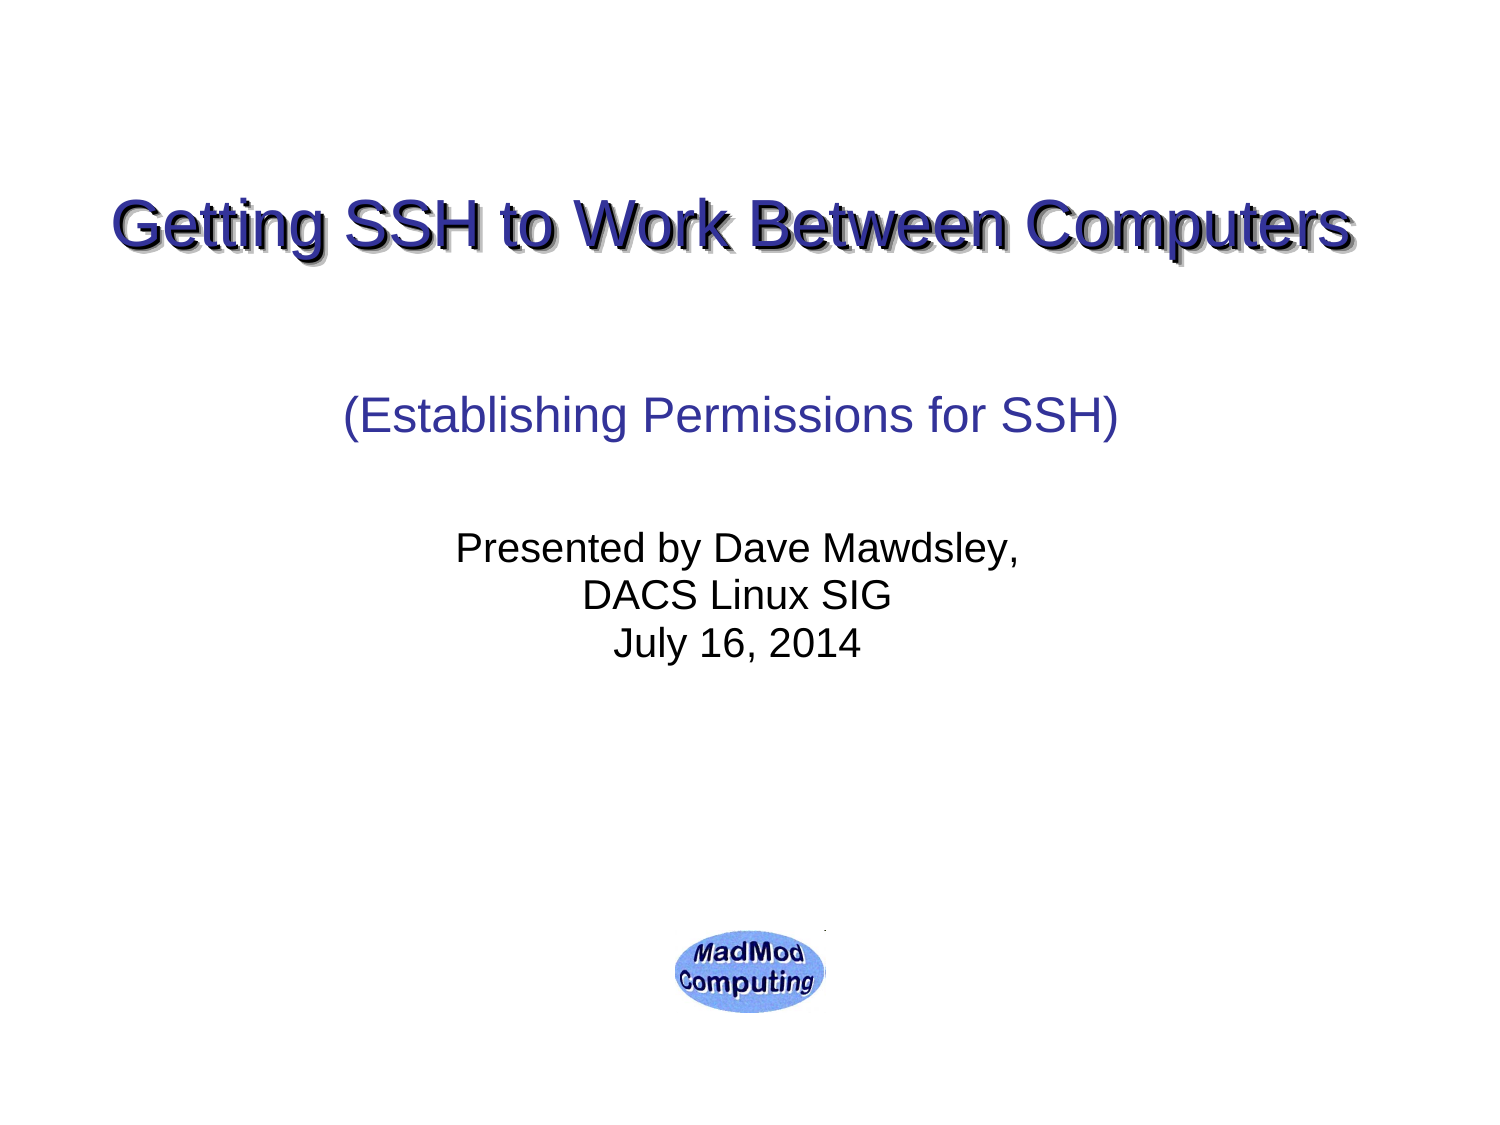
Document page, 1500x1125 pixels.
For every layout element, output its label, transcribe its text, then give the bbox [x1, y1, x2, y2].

picture [675, 930, 826, 1013]
text_box (Establishing Permissions for SSH) [149, 375, 1313, 451]
subtitle Presented by Dave Mawdsley, DACS Linux SIG July 16, 2014 [312, 525, 1088, 693]
title Getting SSH to Work Between Computers [37, 162, 1426, 284]
